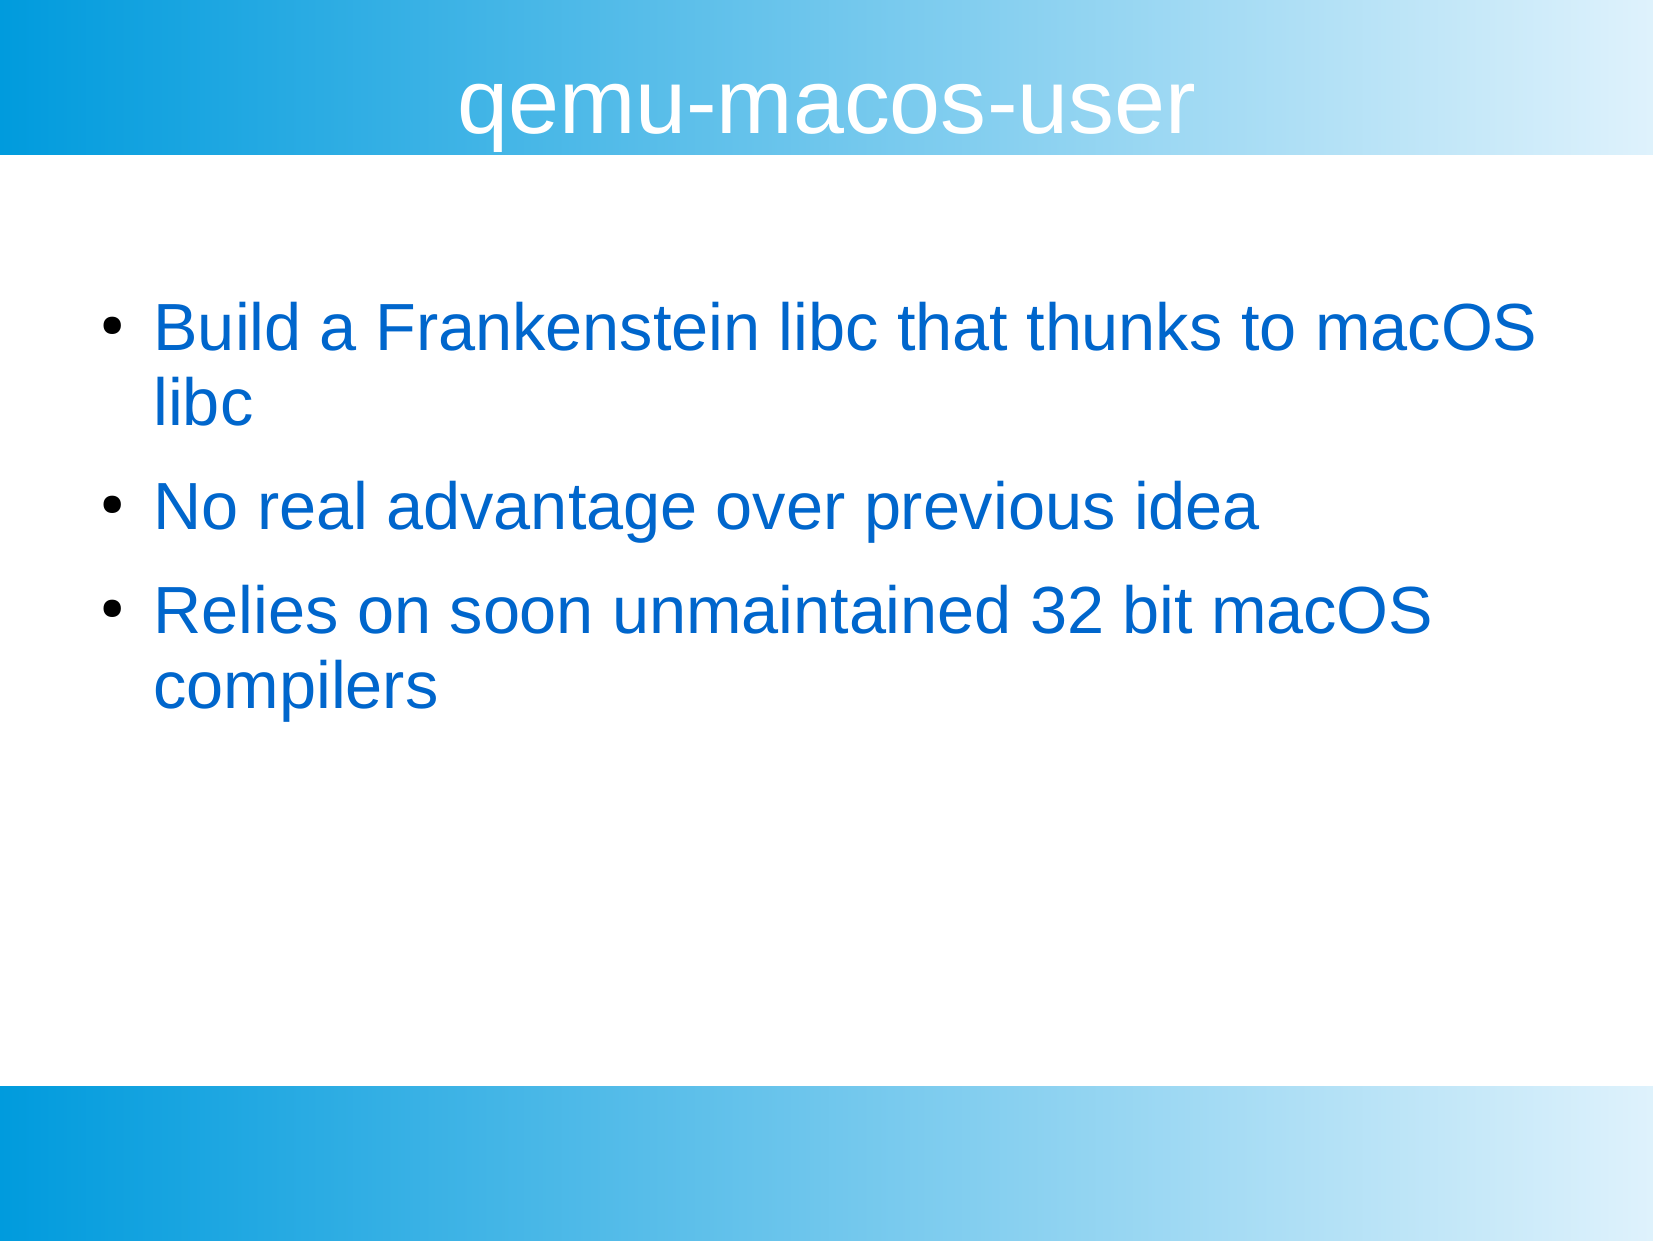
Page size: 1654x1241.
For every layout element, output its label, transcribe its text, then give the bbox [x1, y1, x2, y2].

title qemu-macos-user [82, 49, 1571, 155]
list Build a Frankenstein libc that thunks to macOS libc No real advantage over previous idea Relies on soon unmaintained 32 bit macOS compilers [82, 290, 1571, 1010]
